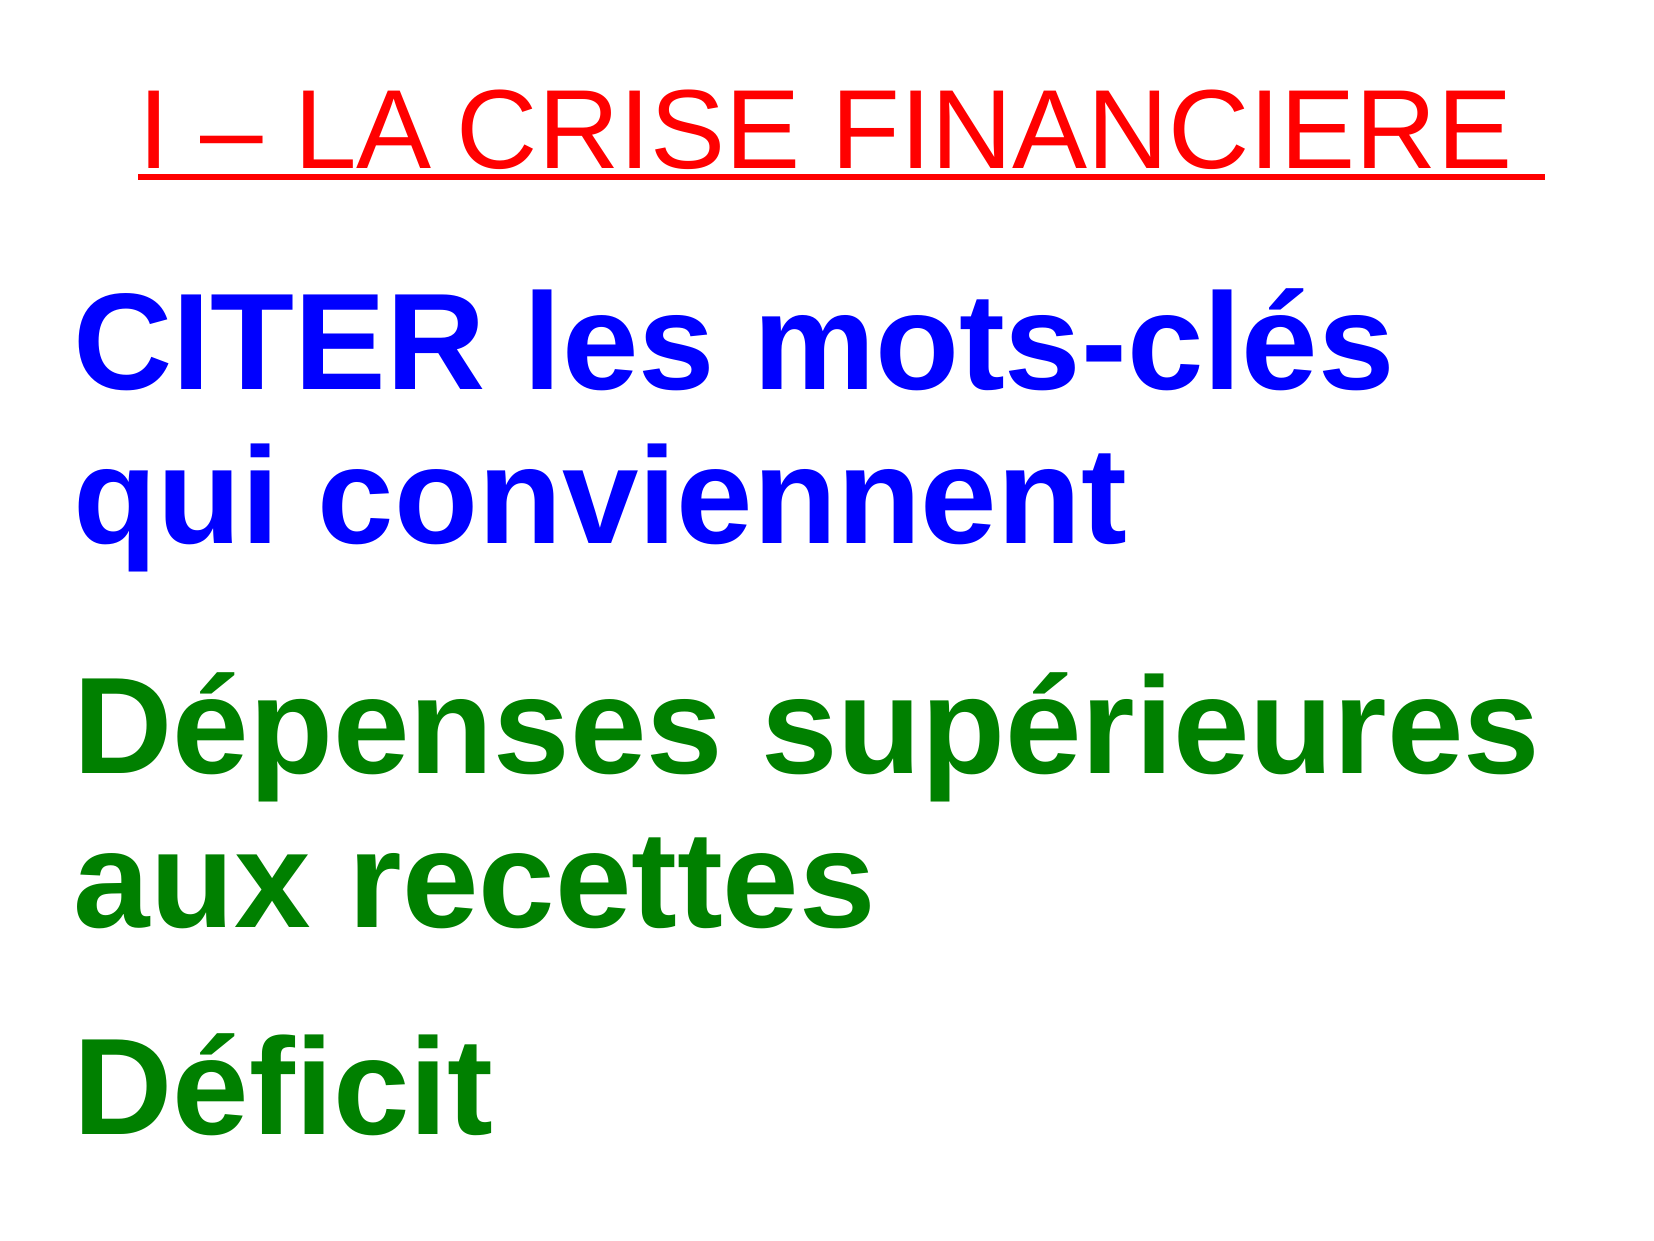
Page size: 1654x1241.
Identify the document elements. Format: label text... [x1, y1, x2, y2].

text_box I – LA CRISE FINANCIERE [59, 59, 1625, 200]
text_box Dépenses supérieures aux recettes [59, 739, 1625, 1002]
text_box Déficit [59, 1002, 1625, 1241]
text_box CITER les mots-clés qui conviennent [59, 258, 1625, 739]
